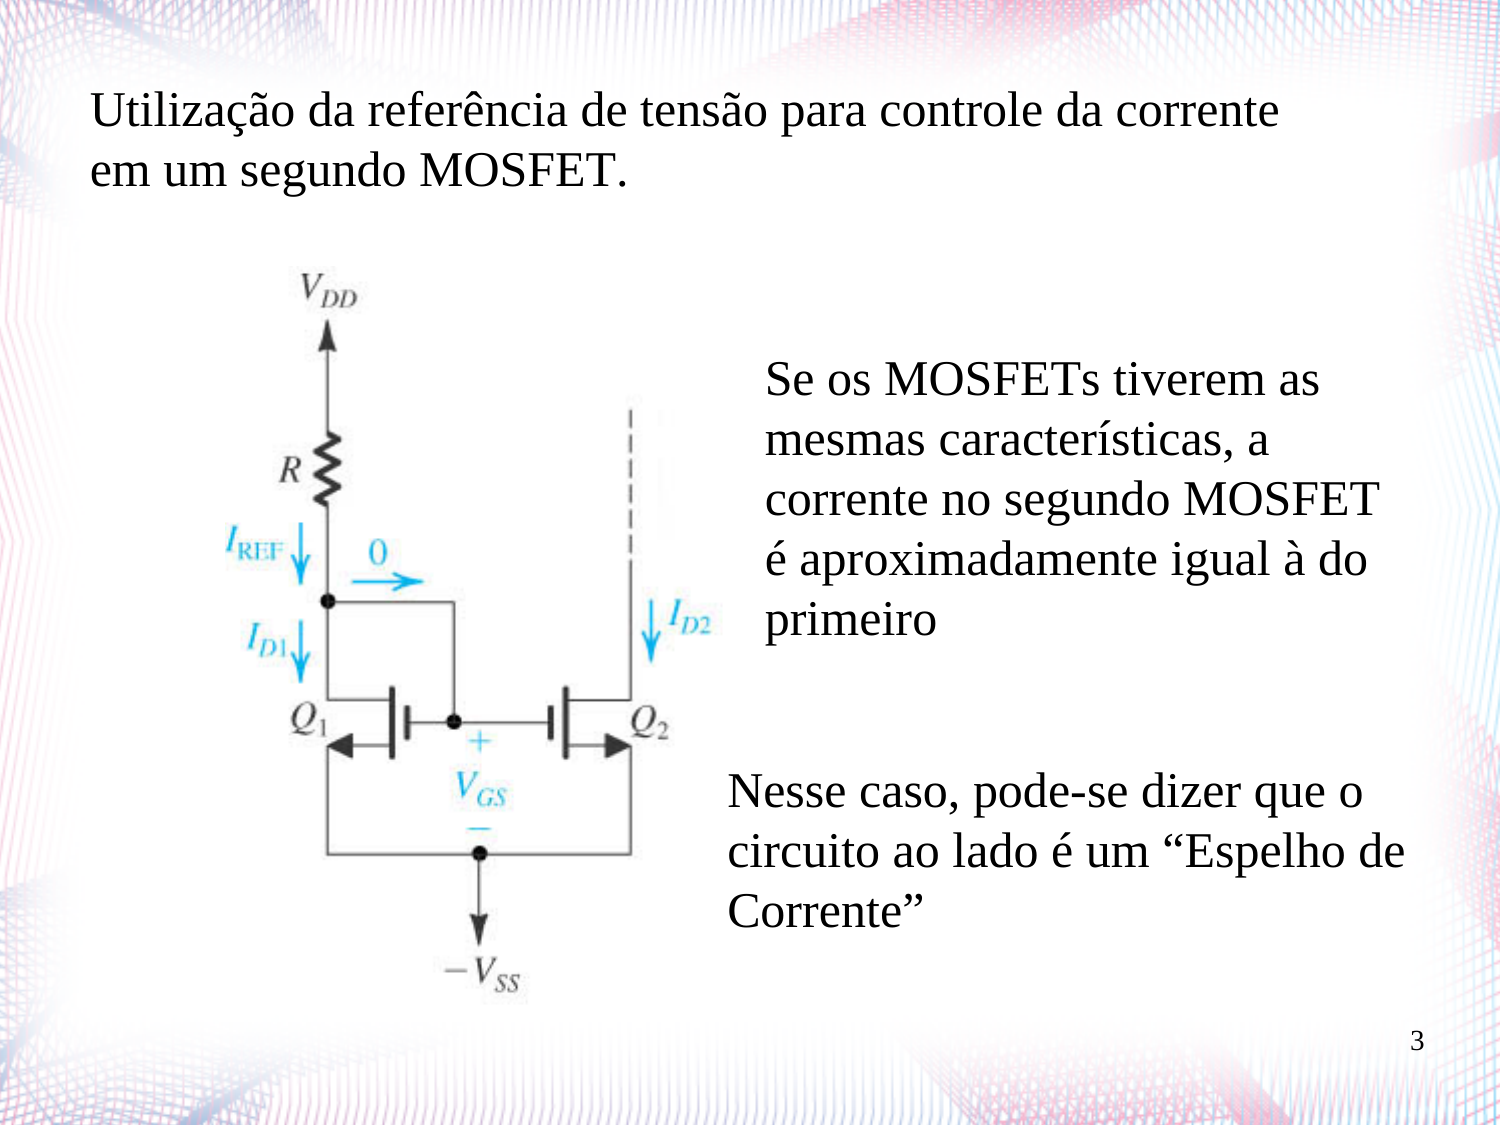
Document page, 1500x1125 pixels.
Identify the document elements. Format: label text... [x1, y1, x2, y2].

text_box Utilização da referência de tensão para controle da corrente em um segundo MOSFET. [75, 69, 1308, 225]
text_box Nesse caso, pode-se dizer que o circuito ao lado é um “Espelho de Corrente” [712, 750, 1426, 945]
picture [0, 0, 1500, 1125]
text_box Se os MOSFETs tiverem as mesmas características, a corrente no segundo MOSFET é aproximadamente igual à do primeiro [750, 337, 1426, 653]
